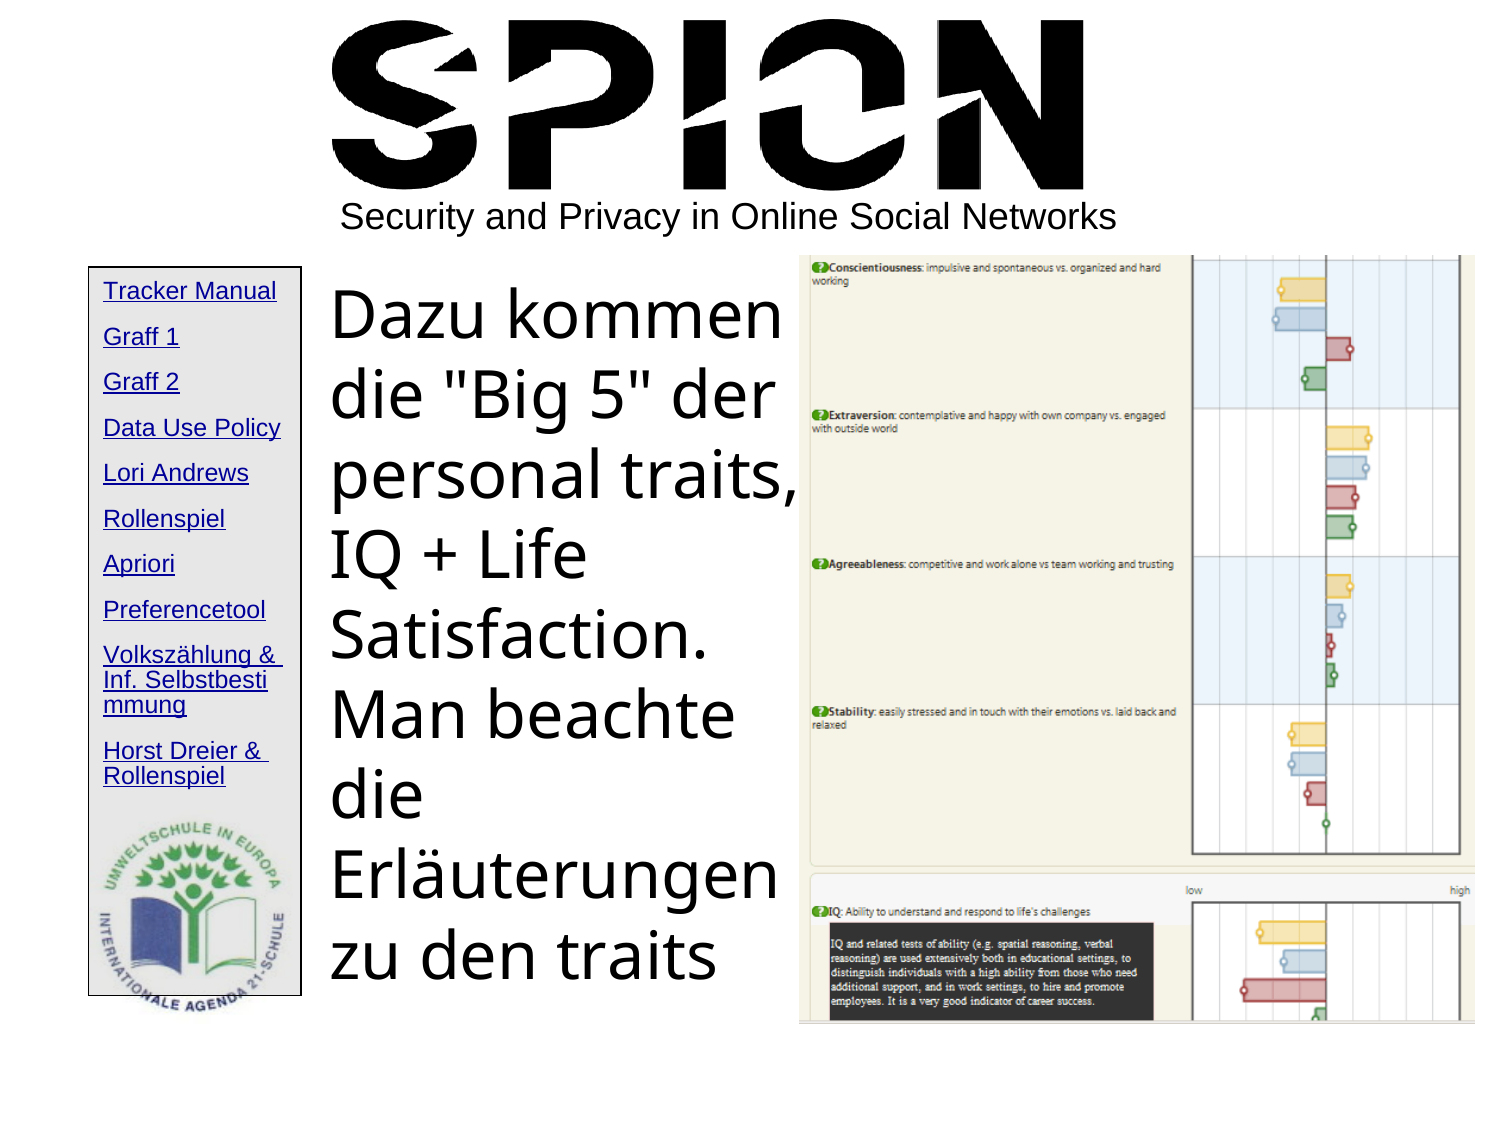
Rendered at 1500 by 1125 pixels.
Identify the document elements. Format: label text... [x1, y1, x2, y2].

picture [799, 255, 1475, 1024]
picture [88, 996, 273, 1024]
picture [324, 0, 1093, 208]
list Dazu kommen die "Big 5" der personal traits, IQ + Life Satisfaction. Man beachte die Erläuterungen zu den traits [273, 271, 810, 1031]
